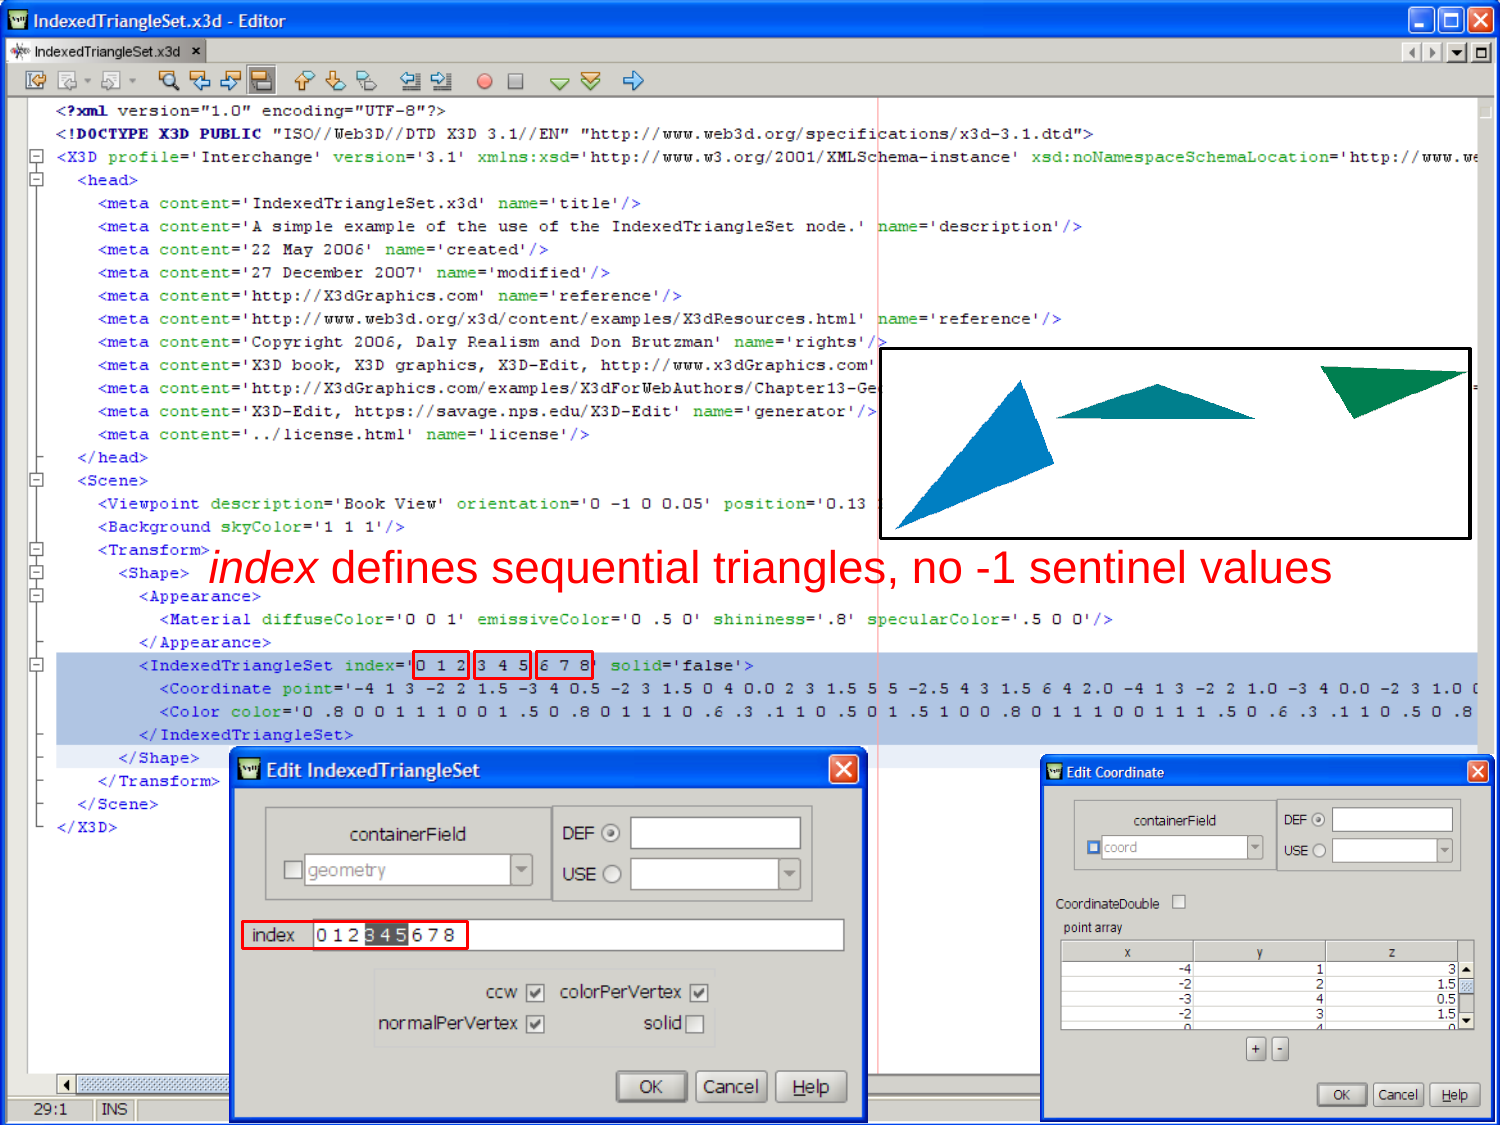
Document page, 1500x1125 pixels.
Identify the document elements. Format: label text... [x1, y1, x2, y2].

picture [0, 0, 1500, 1125]
text_box index defines sequential triangles, no -1 sentinel values [193, 534, 1349, 601]
